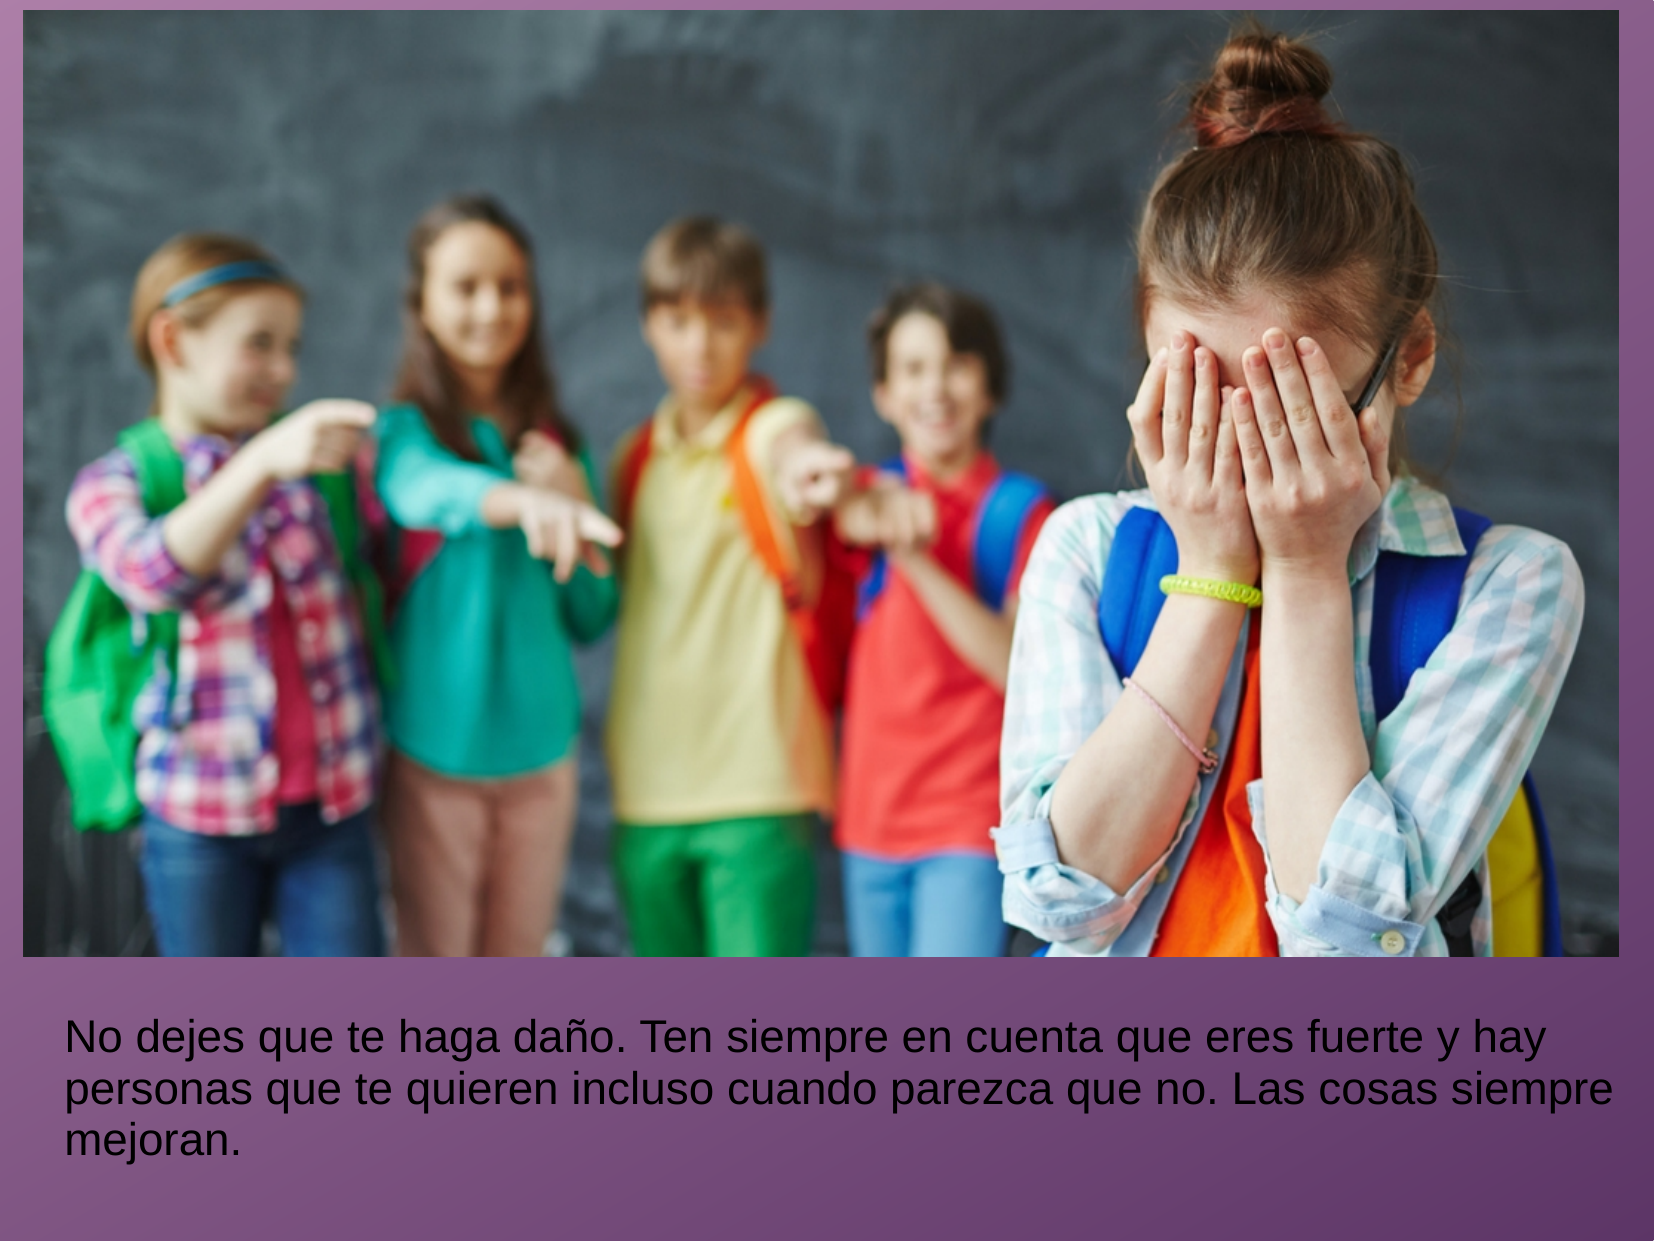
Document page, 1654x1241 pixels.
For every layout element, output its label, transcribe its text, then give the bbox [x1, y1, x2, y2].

text_box No dejes que te haga daño. Ten siempre en cuenta que eres fuerte y hay personas que te quieren incluso cuando parezca que no. Las cosas siempre mejoran. [49, 1003, 1630, 1173]
picture [23, 10, 1619, 957]
